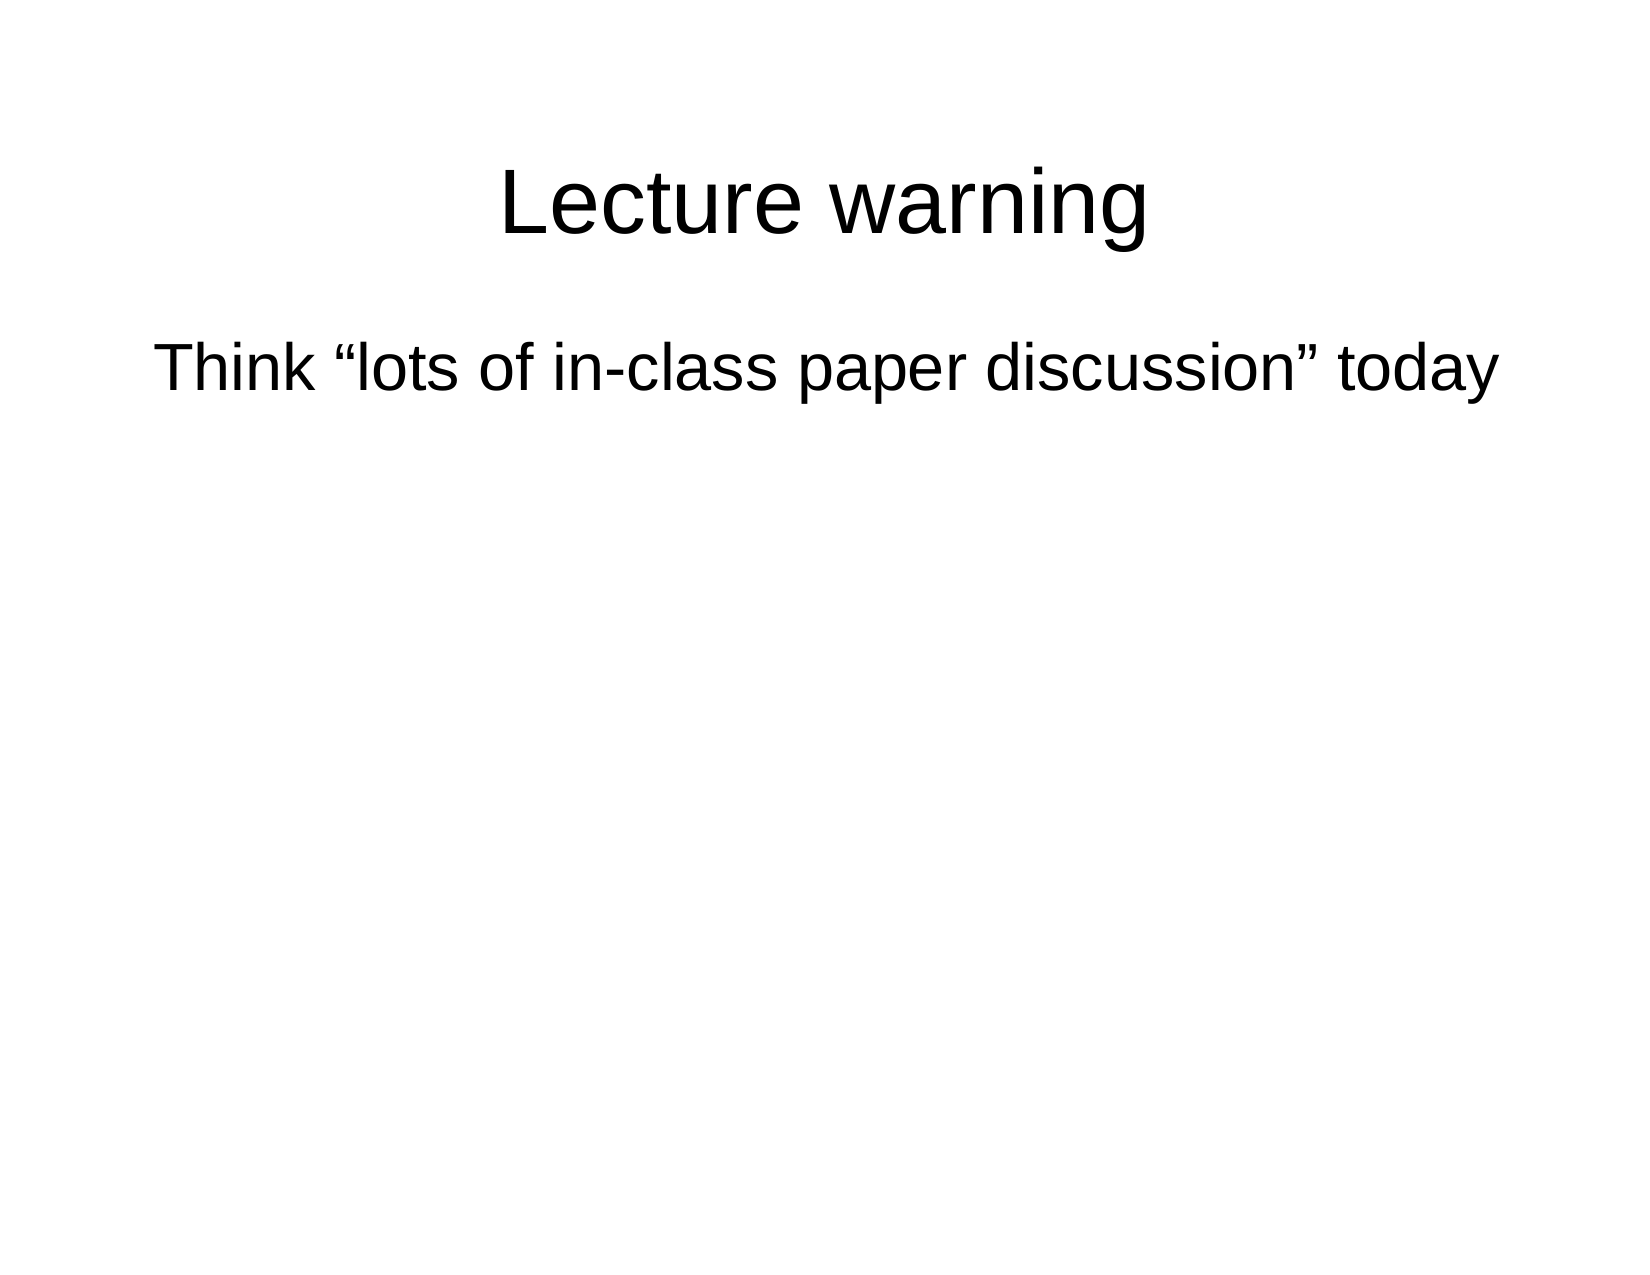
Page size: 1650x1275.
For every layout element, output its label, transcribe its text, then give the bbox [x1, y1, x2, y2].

list Think “lots of in-class paper discussion” today [135, 329, 1515, 1079]
title Lecture warning [135, 105, 1515, 299]
